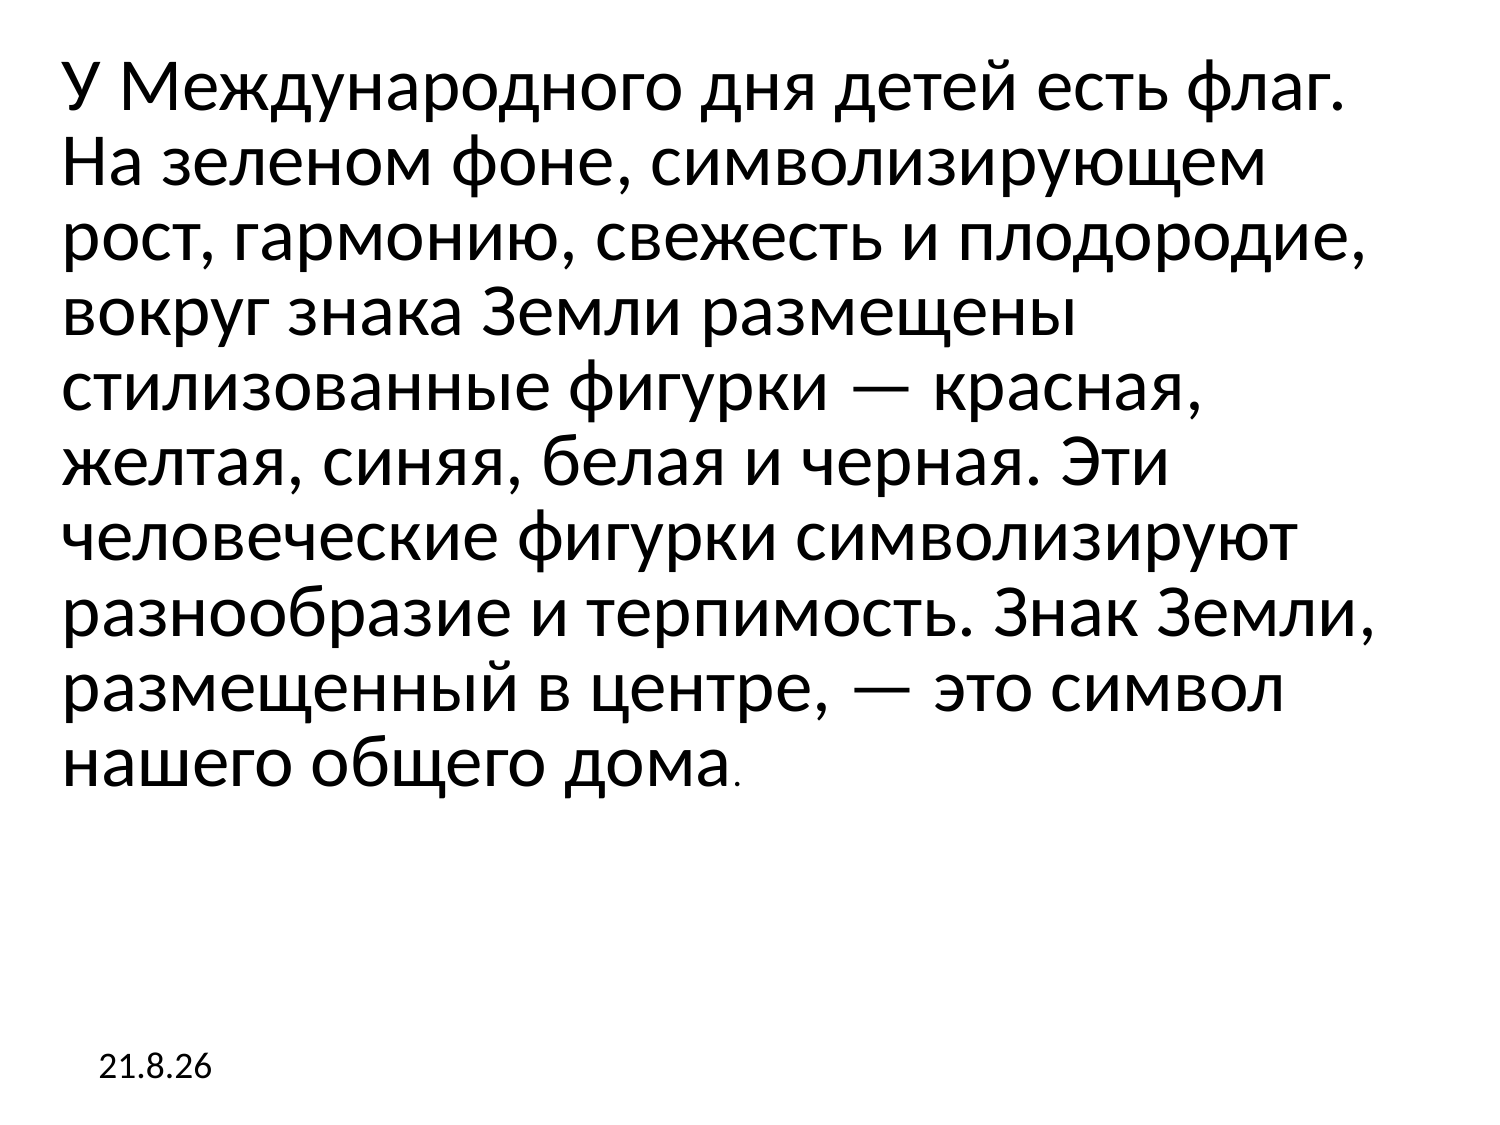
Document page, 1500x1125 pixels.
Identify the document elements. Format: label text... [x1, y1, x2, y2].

text_box У Международного дня детей есть флаг. На зеленом фоне, символизирующем рост, гармонию, свежесть и плодородие, вокруг знака Земли размещены стилизованные фигурки — красная, желтая, синяя, белая и черная. Эти человеческие фигурки символизируют разнообразие и терпимость. Знак Земли, размещенный в центре, — это символ нашего общего дома. [46, 46, 1454, 971]
